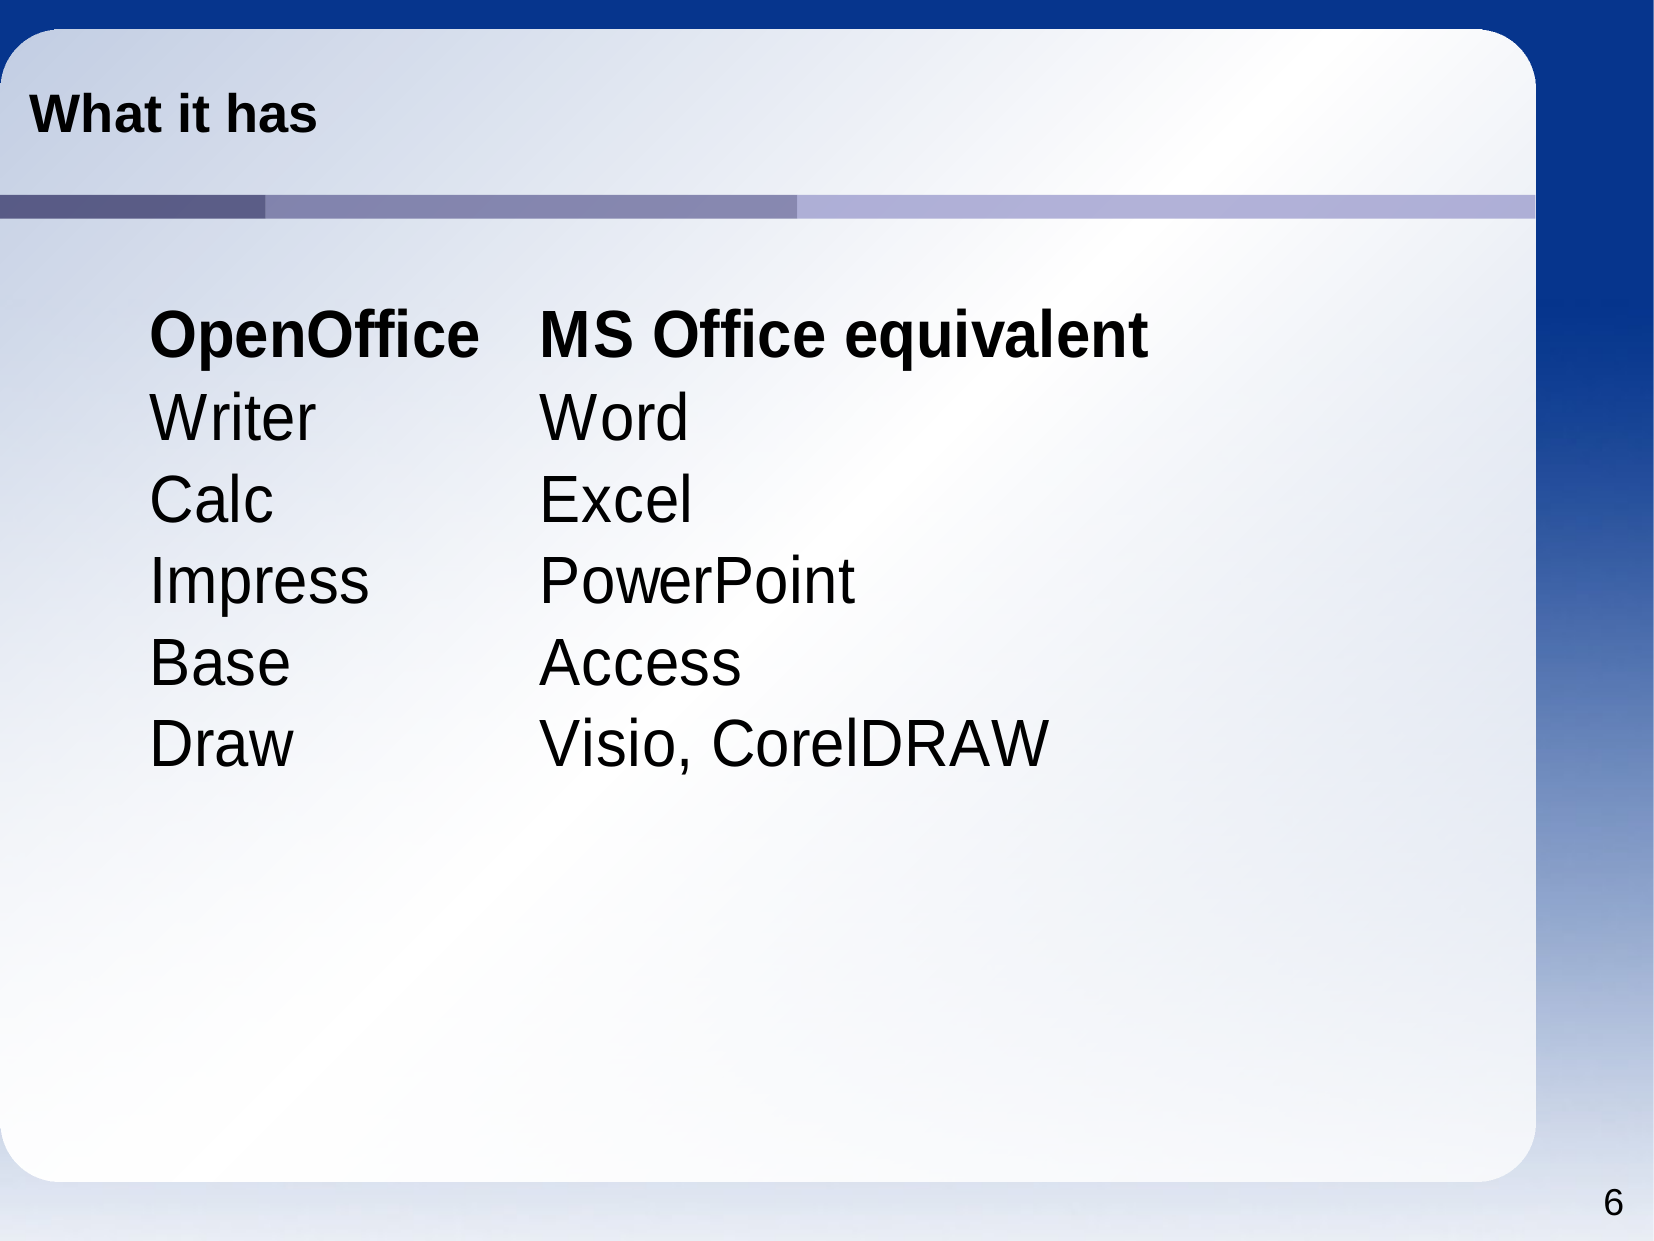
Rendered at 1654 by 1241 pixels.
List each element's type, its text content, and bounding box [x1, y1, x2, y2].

title What it has [29, 49, 1506, 178]
picture [0, 0, 1654, 1241]
chart [147, 295, 1523, 1161]
